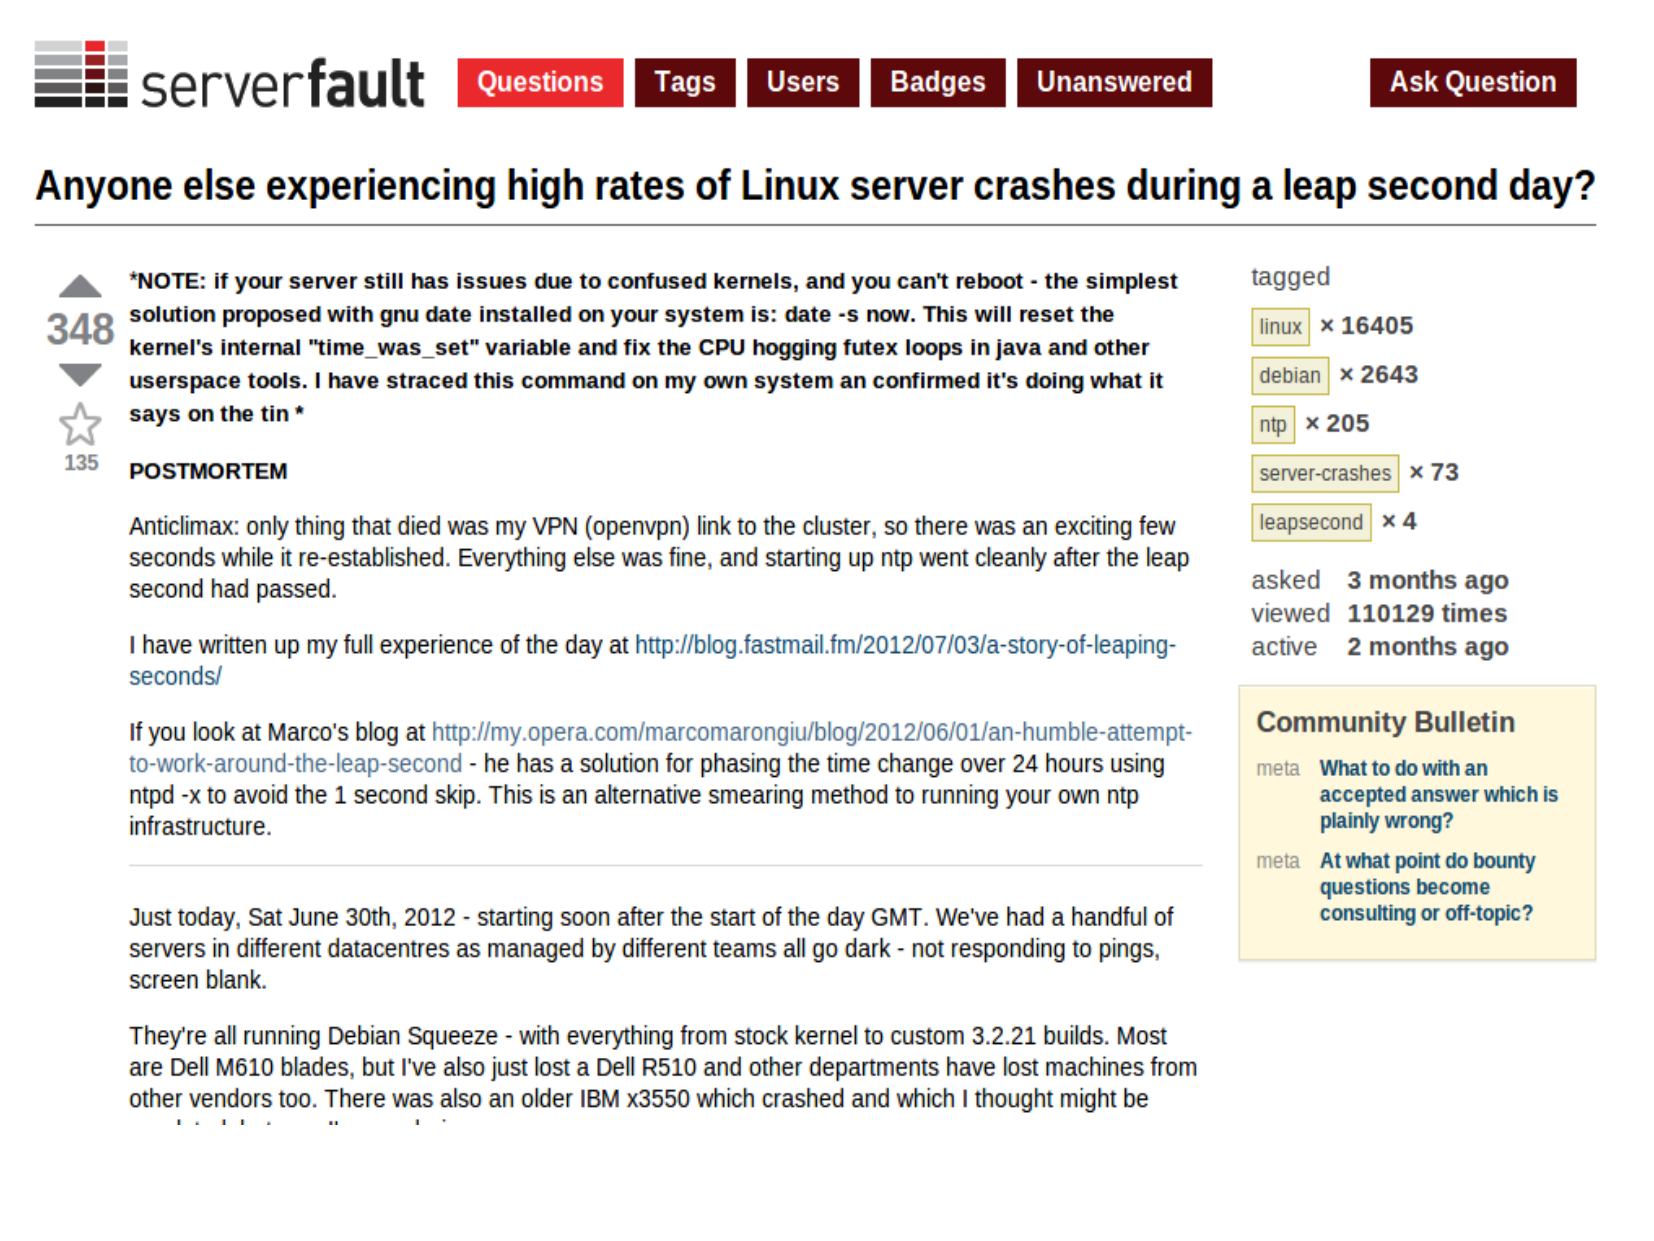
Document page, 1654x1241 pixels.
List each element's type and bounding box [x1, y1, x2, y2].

picture [27, 29, 1621, 1126]
